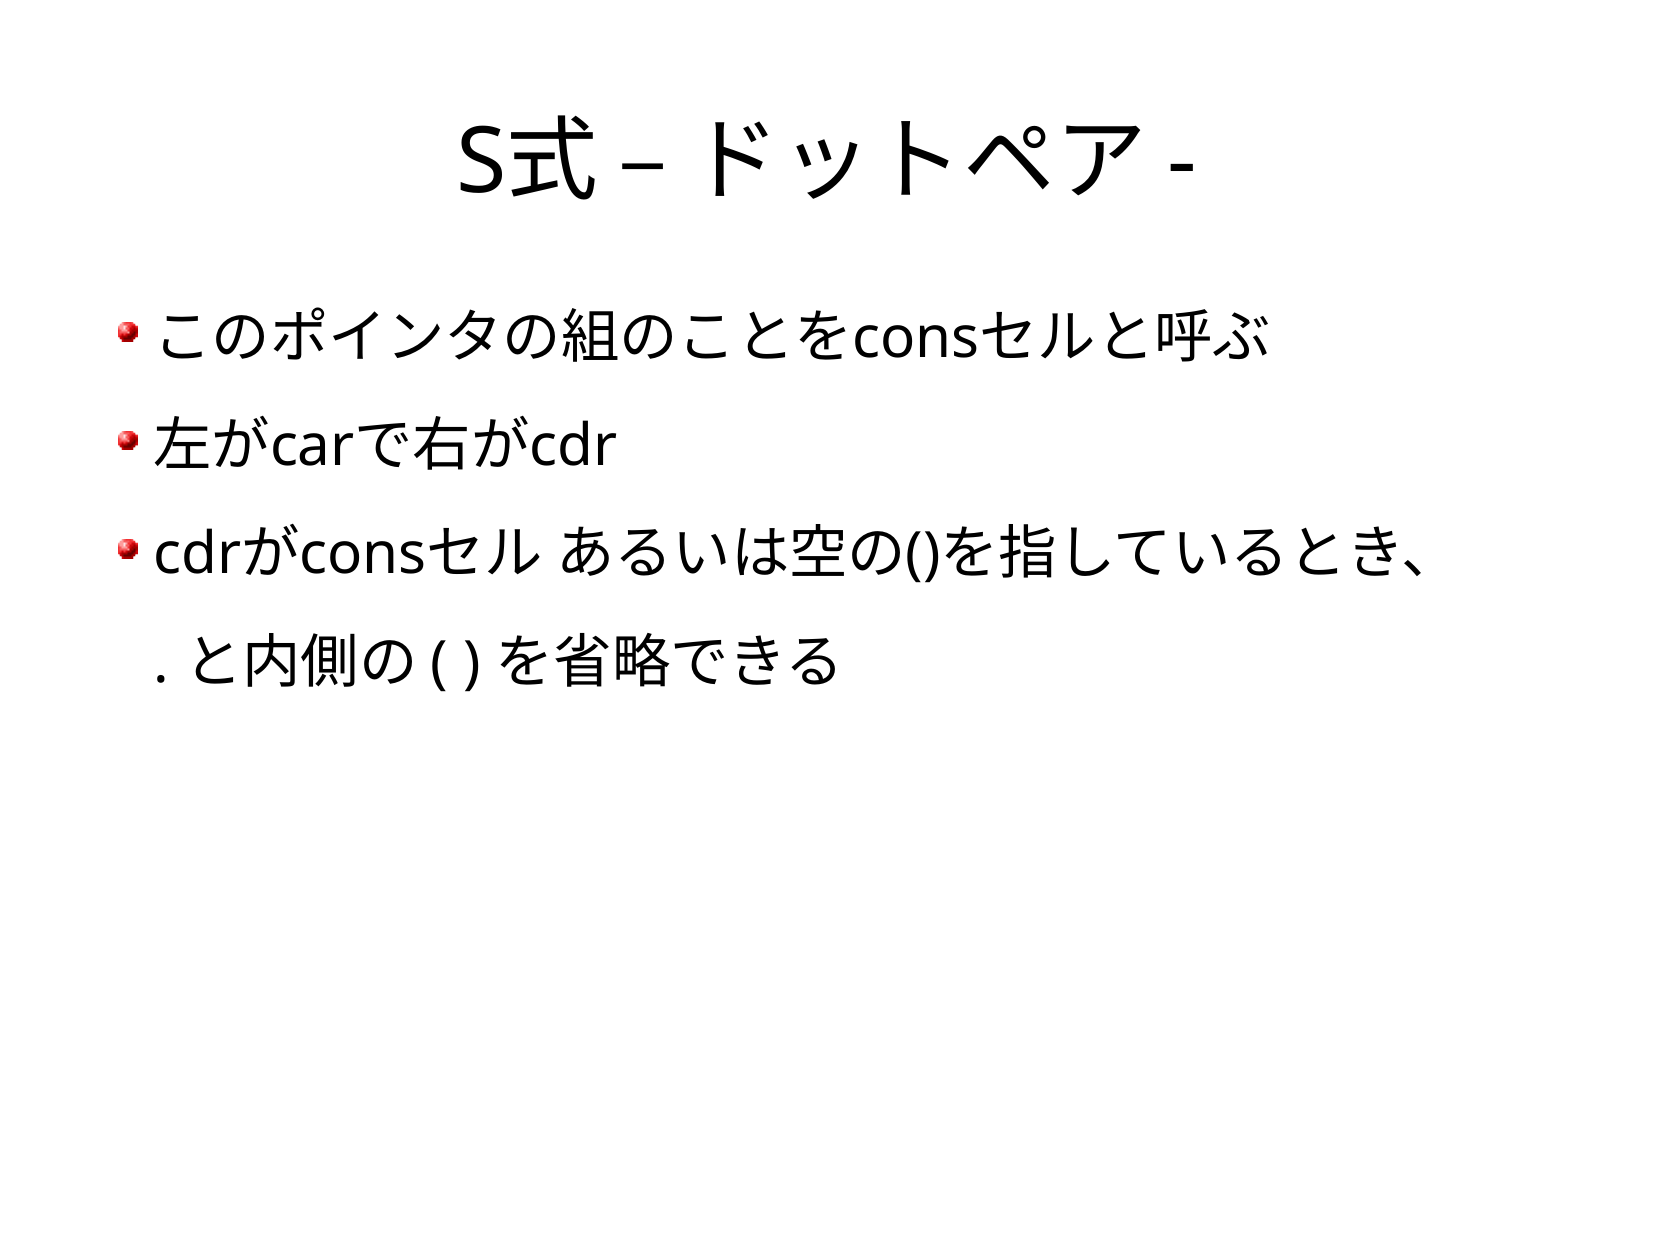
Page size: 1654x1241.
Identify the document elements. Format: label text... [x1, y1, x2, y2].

title S式 – ドットペア - [82, 56, 1571, 250]
list このポインタの組のことをconsセルと呼ぶ 左がcarで右がcdr cdrがconsセル あるいは空の()を指しているとき、 . と内側の ( ) を省略できる [82, 290, 1571, 1109]
